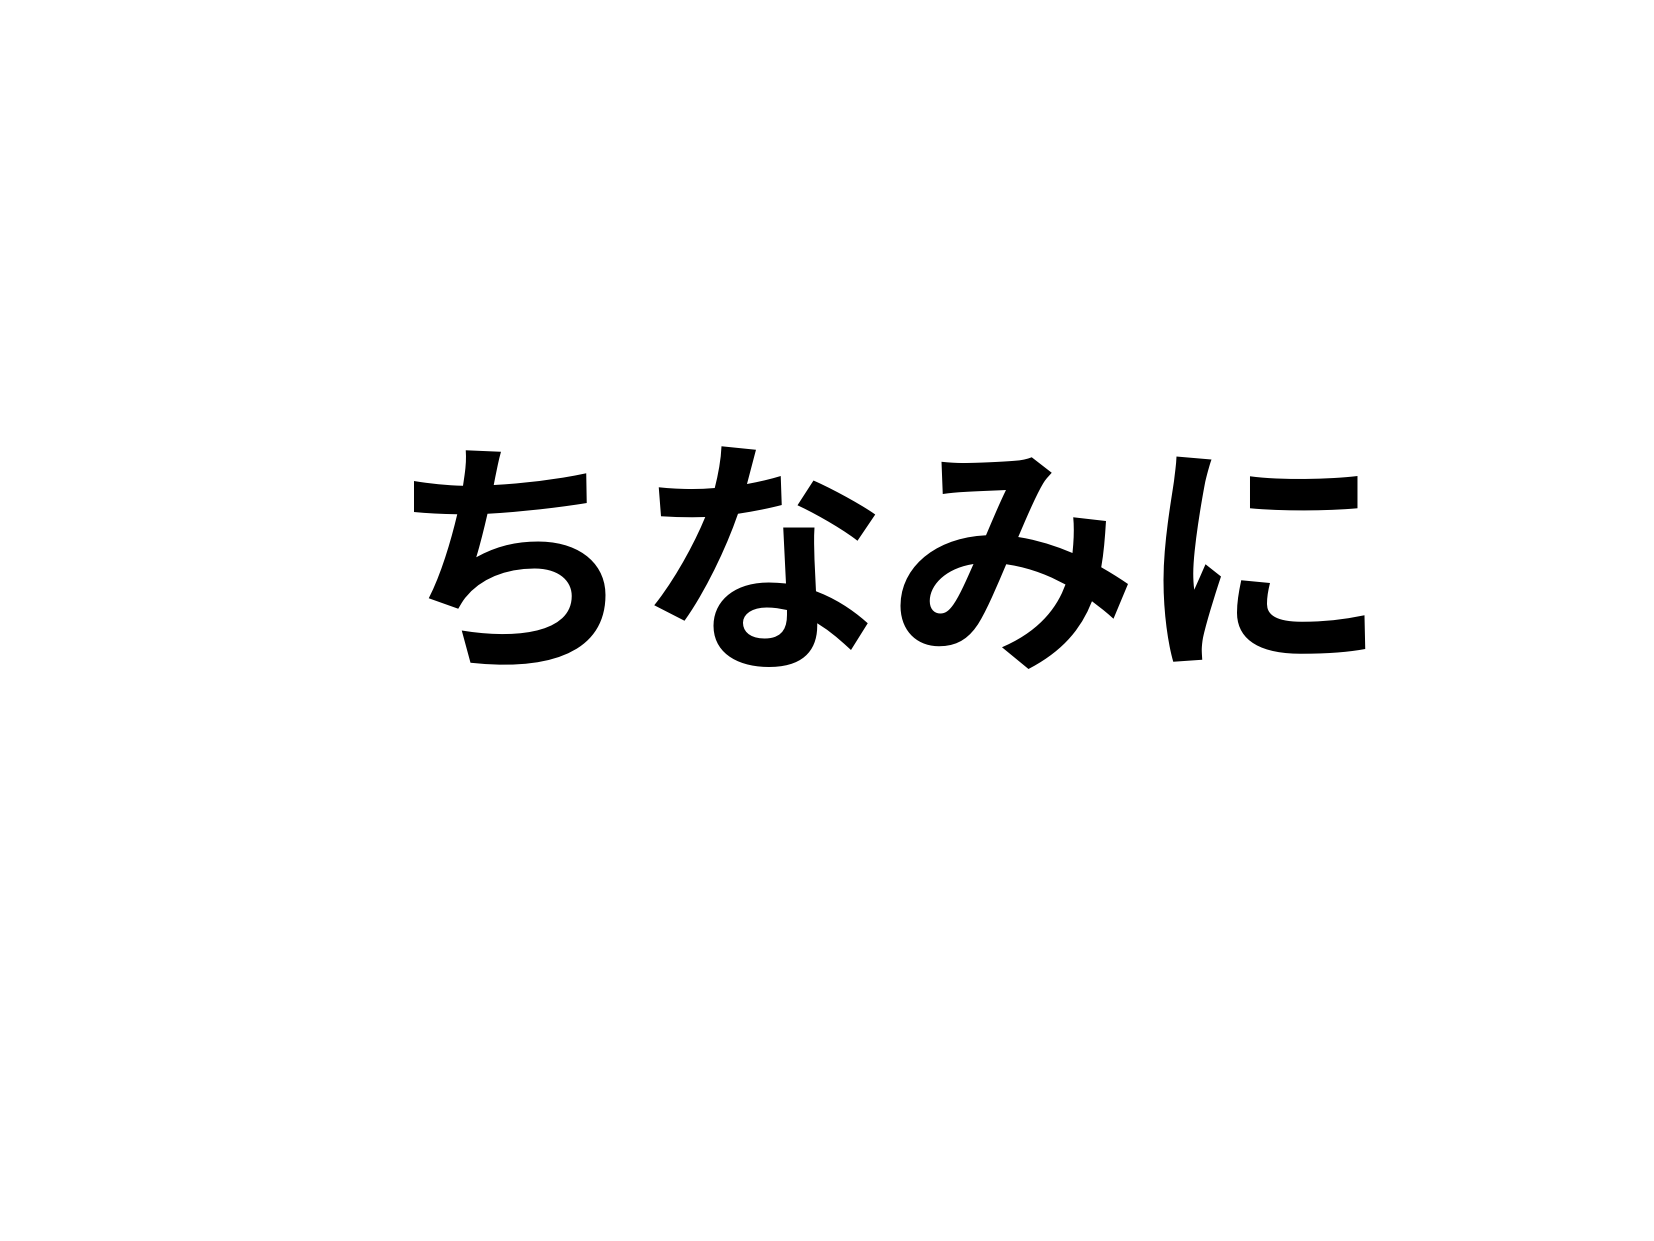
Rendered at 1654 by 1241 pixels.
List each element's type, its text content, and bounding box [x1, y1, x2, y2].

text_box ちなみに [374, 354, 1300, 639]
